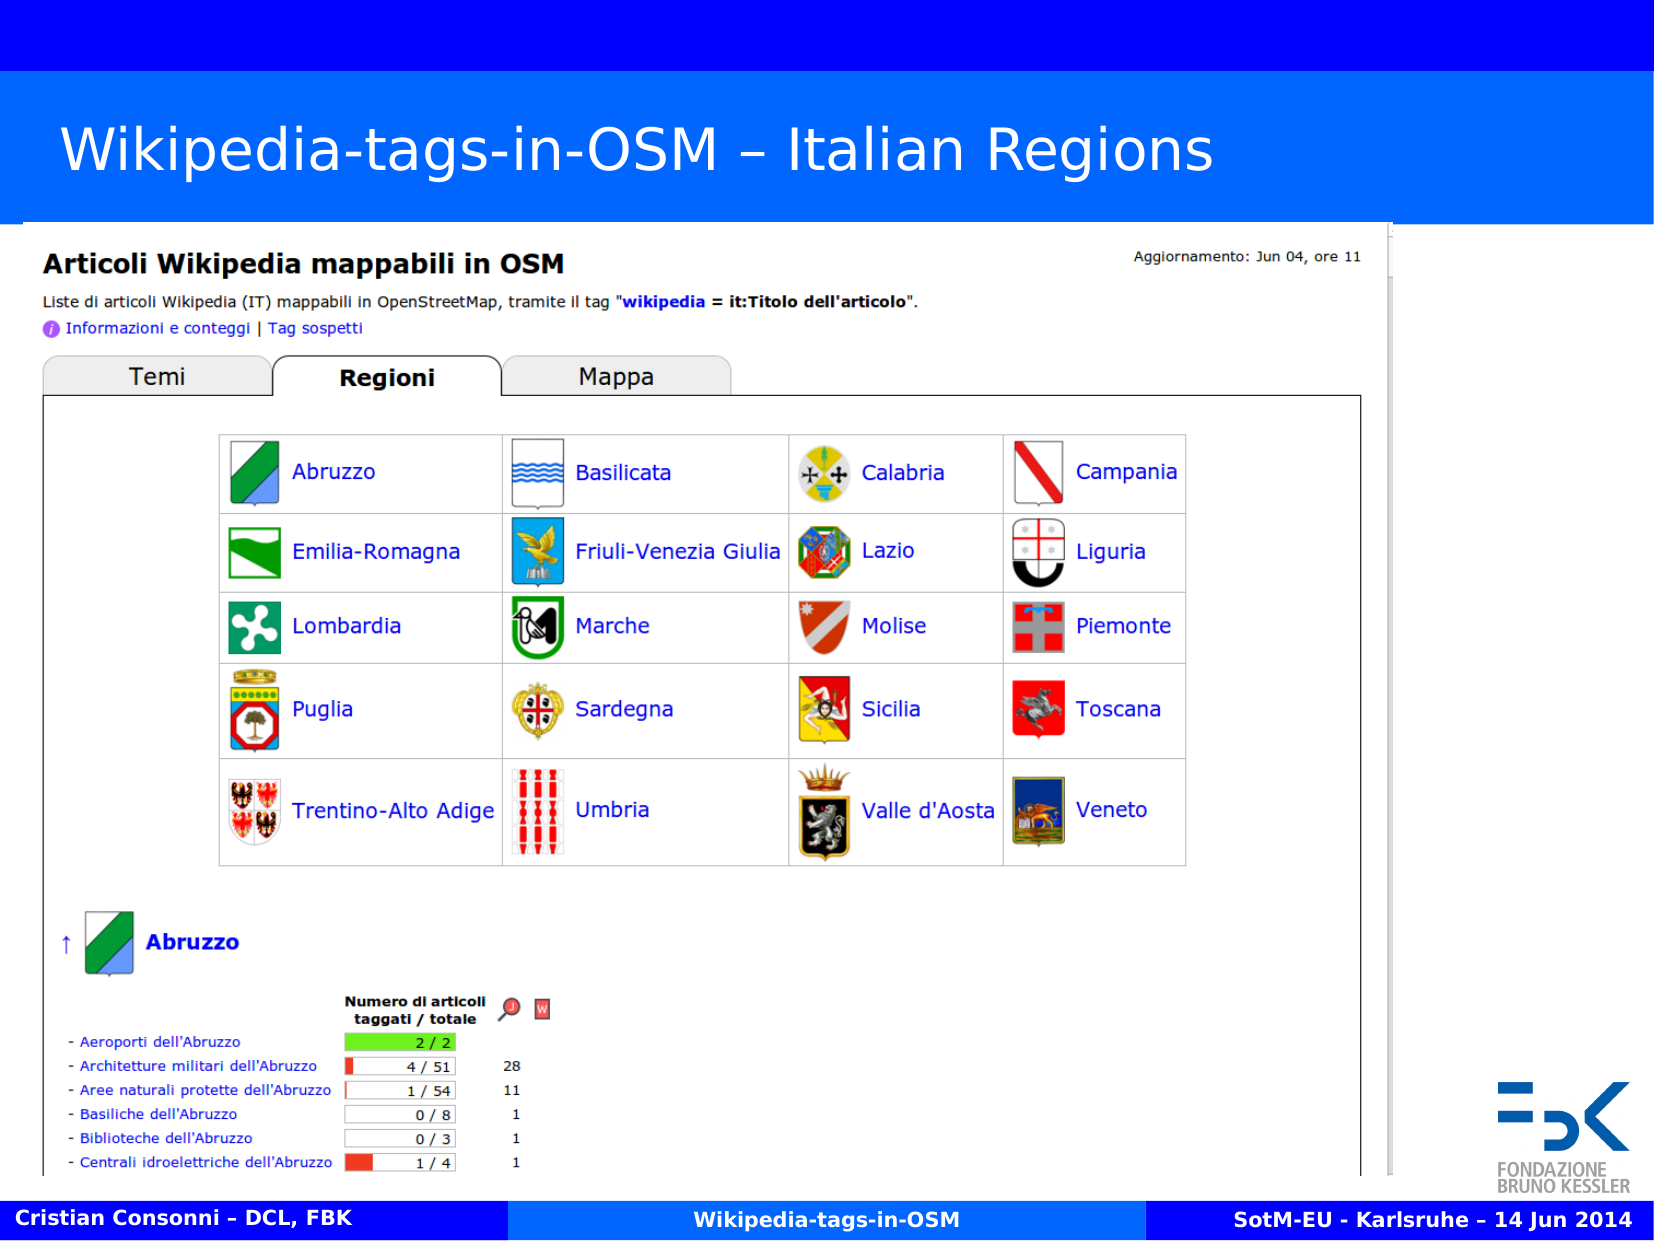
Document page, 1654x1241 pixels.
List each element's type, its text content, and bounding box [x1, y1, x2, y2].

picture [23, 222, 1393, 1176]
title Wikipedia-tags-in-OSM – Italian Regions [59, 109, 1548, 193]
picture [1498, 1082, 1630, 1193]
